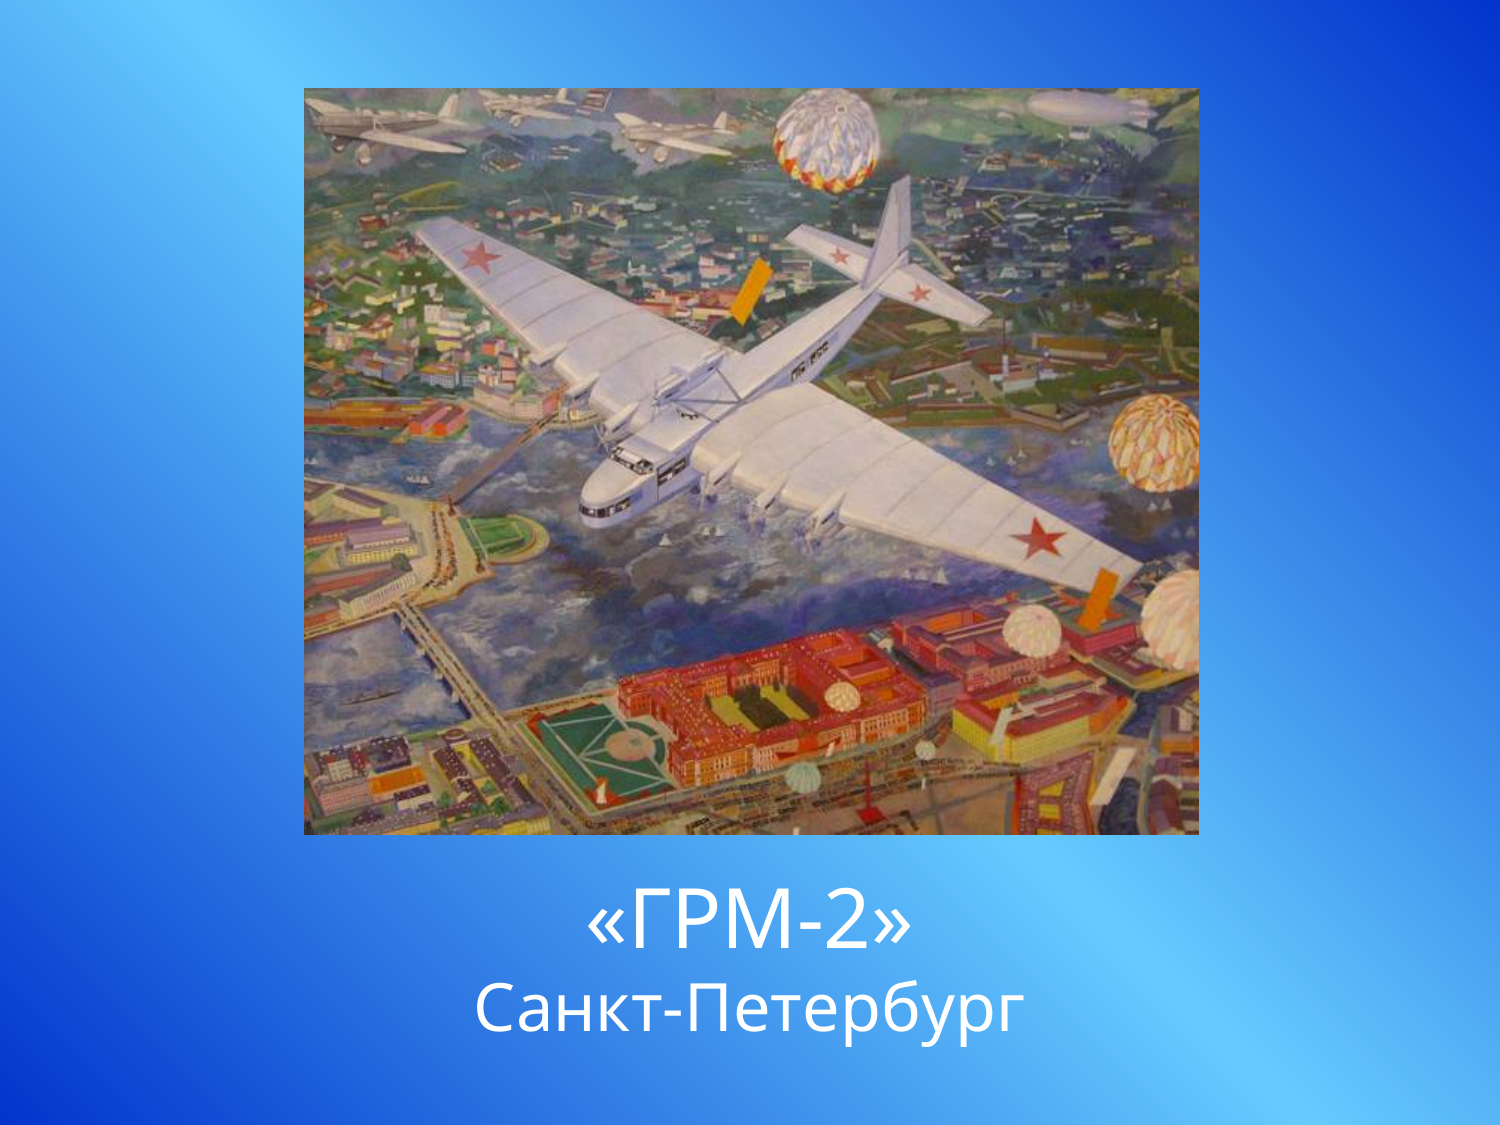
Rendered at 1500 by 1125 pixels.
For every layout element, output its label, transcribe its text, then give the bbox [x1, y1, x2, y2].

picture [304, 88, 1199, 835]
text_box «ГРМ-2» Санкт-Петербург [112, 834, 1388, 1076]
